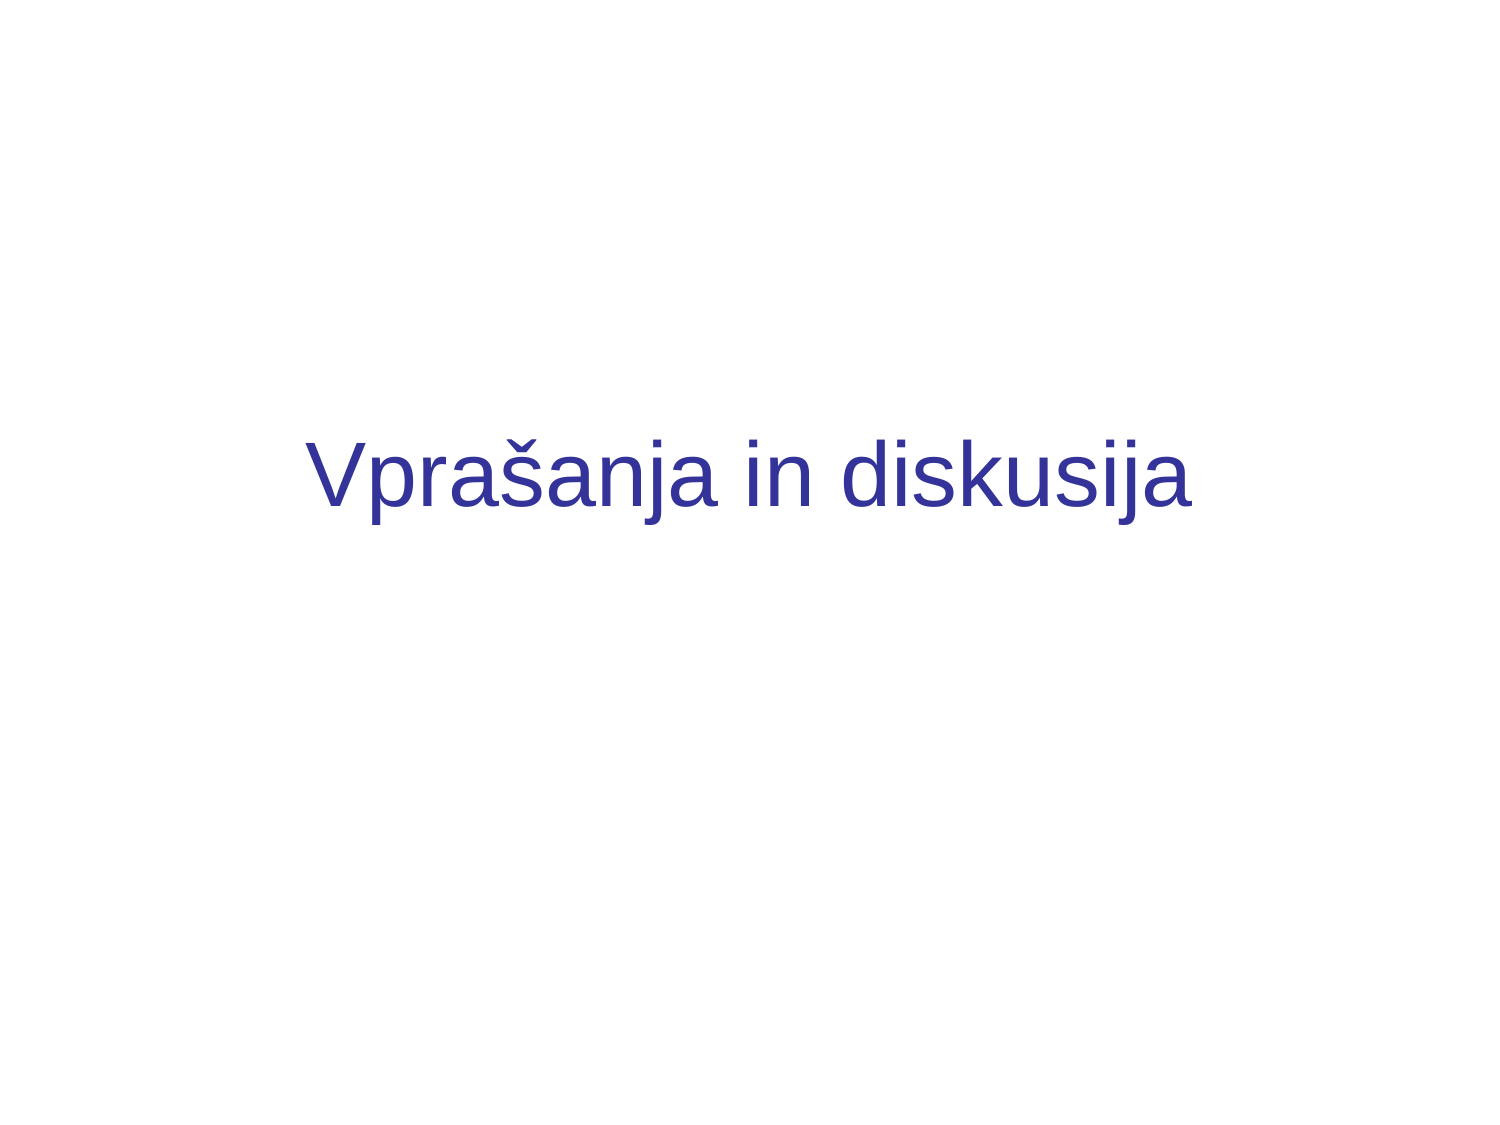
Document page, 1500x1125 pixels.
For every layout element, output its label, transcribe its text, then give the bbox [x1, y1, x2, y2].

title Vprašanja in diskusija [112, 349, 1388, 591]
